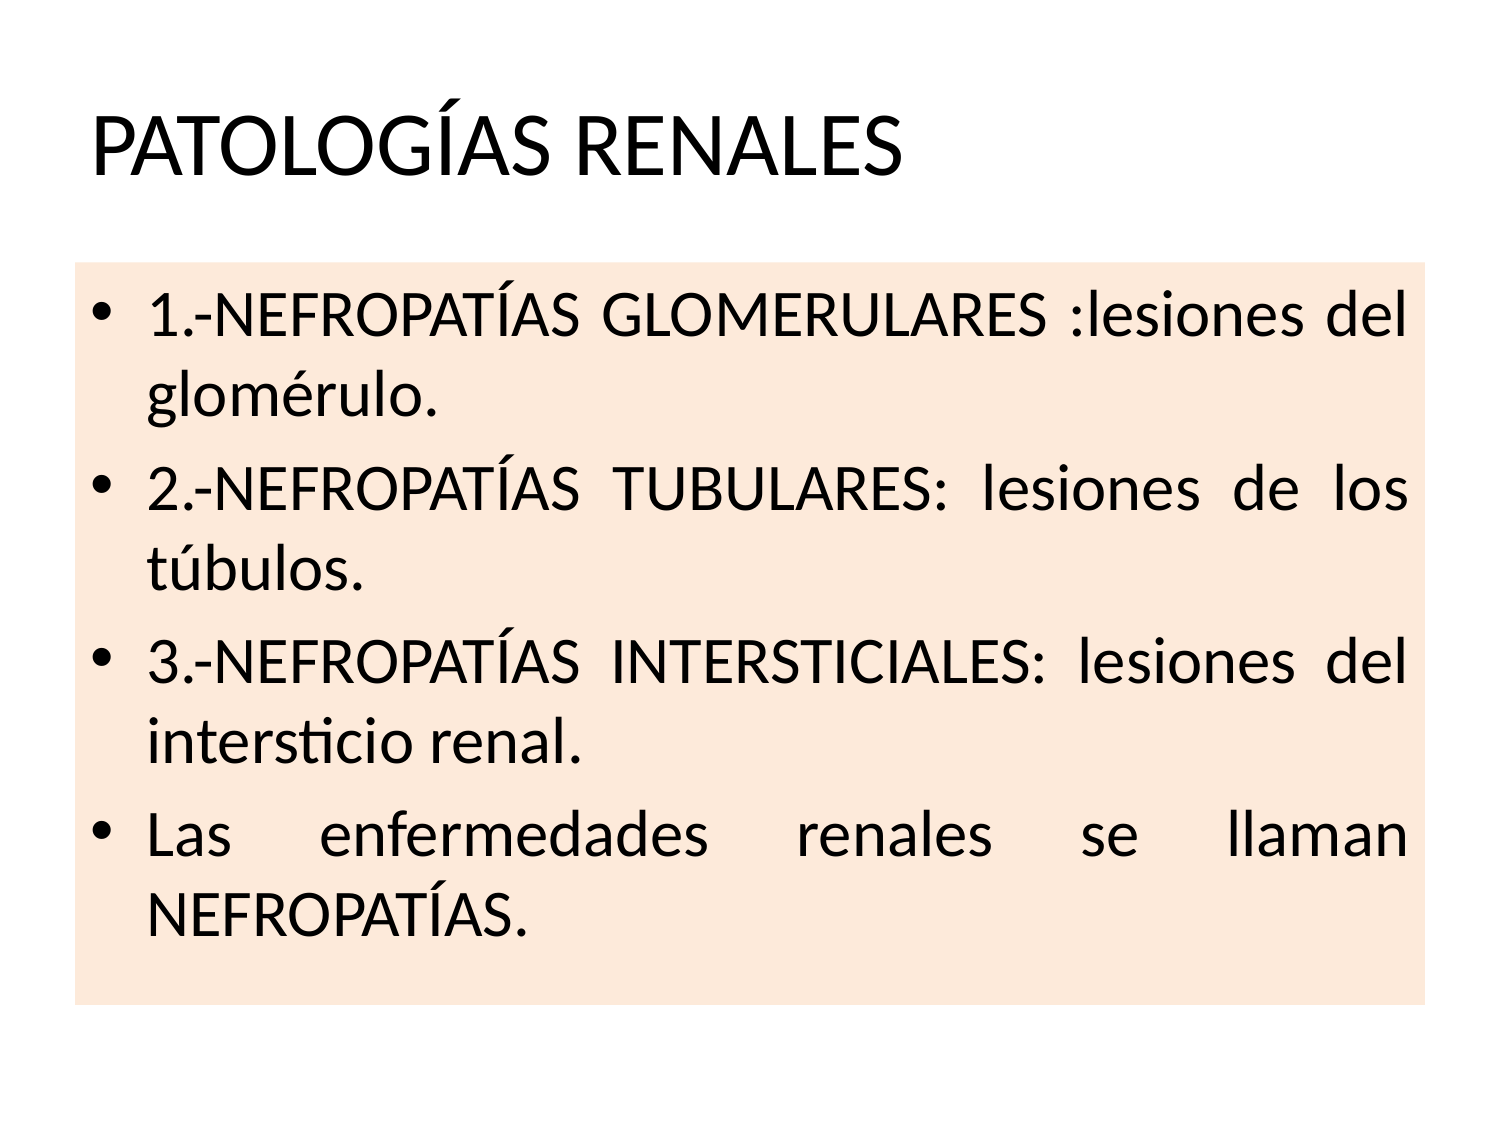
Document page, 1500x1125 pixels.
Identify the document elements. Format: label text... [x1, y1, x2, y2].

list 1.-NEFROPATÍAS GLOMERULARES :lesiones del glomérulo. 2.-NEFROPATÍAS TUBULARES: lesiones de los túbulos. 3.-NEFROPATÍAS INTERSTICIALES: lesiones del intersticio renal. Las enfermedades renales se llaman NEFROPATÍAS. [75, 262, 1425, 1005]
title PATOLOGÍAS RENALES [75, 45, 1425, 233]
